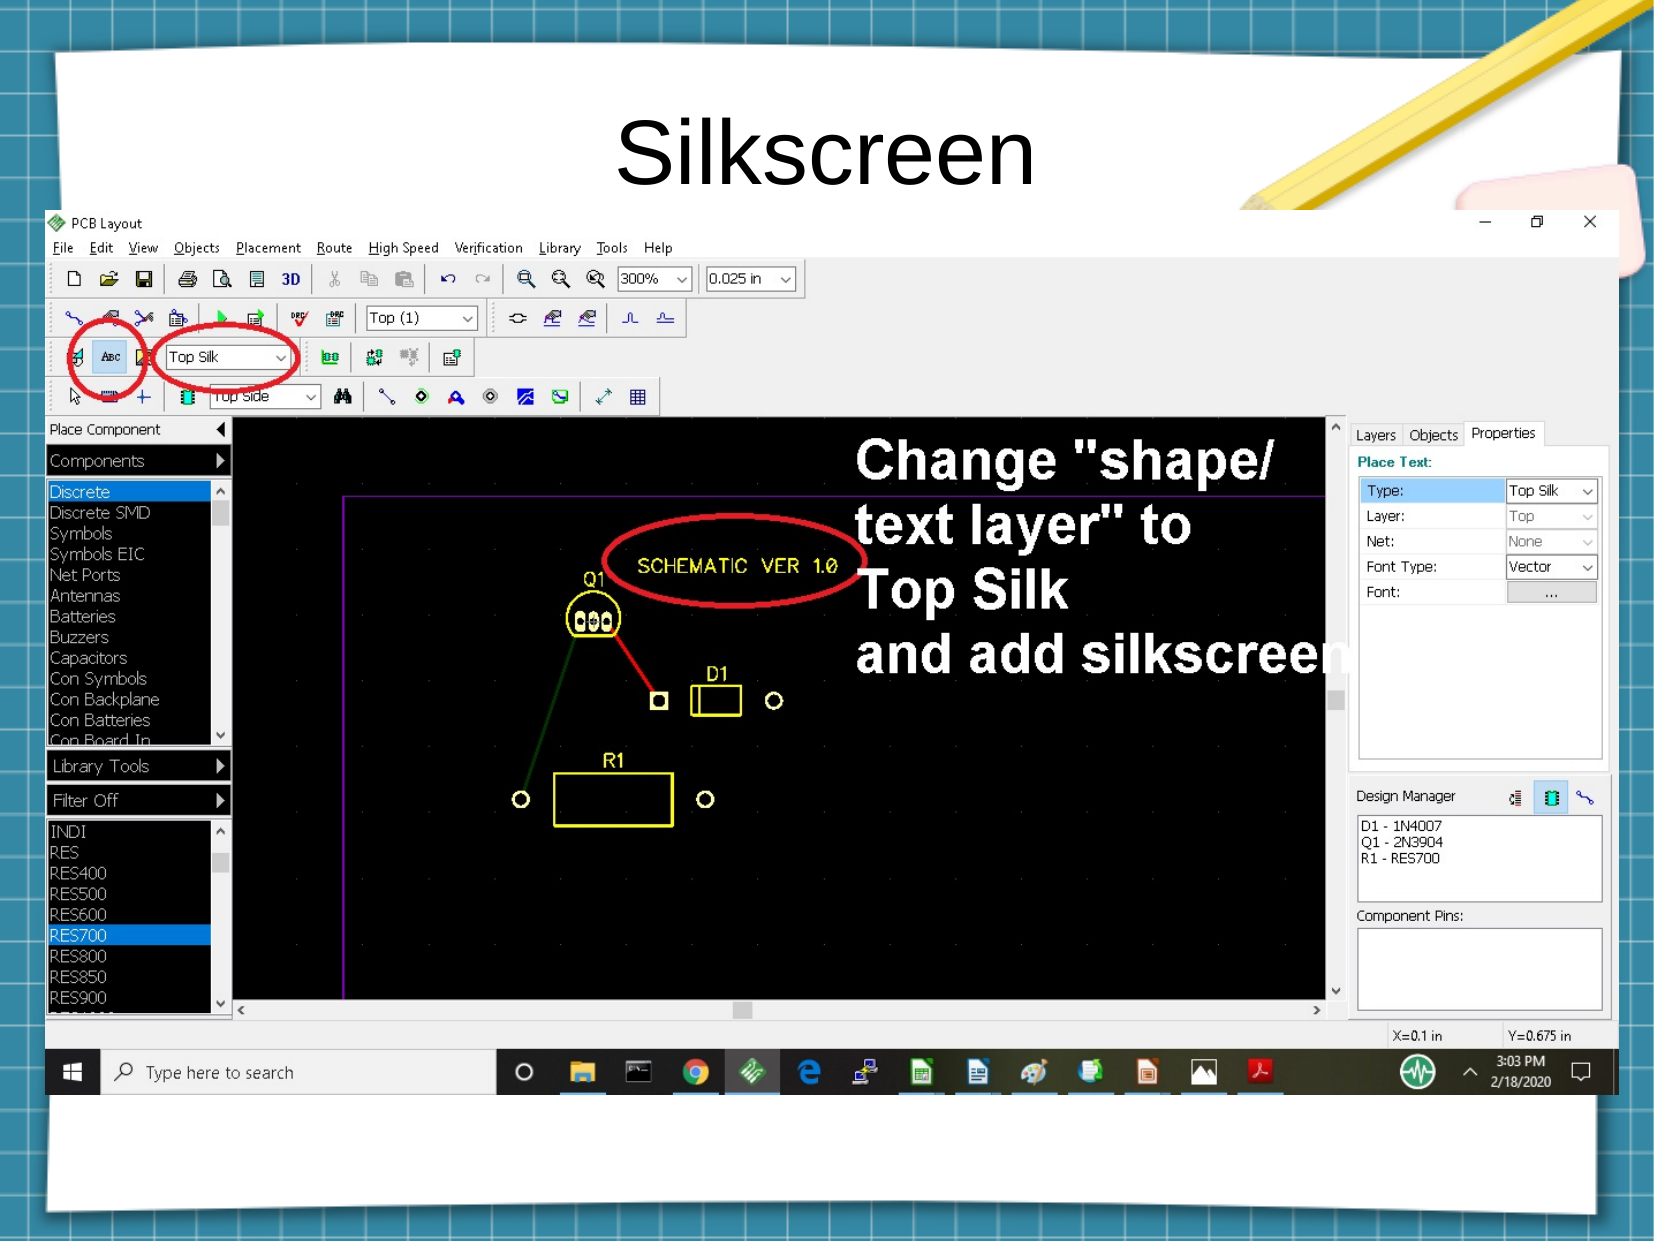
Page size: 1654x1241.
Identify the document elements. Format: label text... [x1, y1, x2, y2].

picture [0, 0, 1654, 1241]
title Silkscreen [82, 49, 1571, 210]
